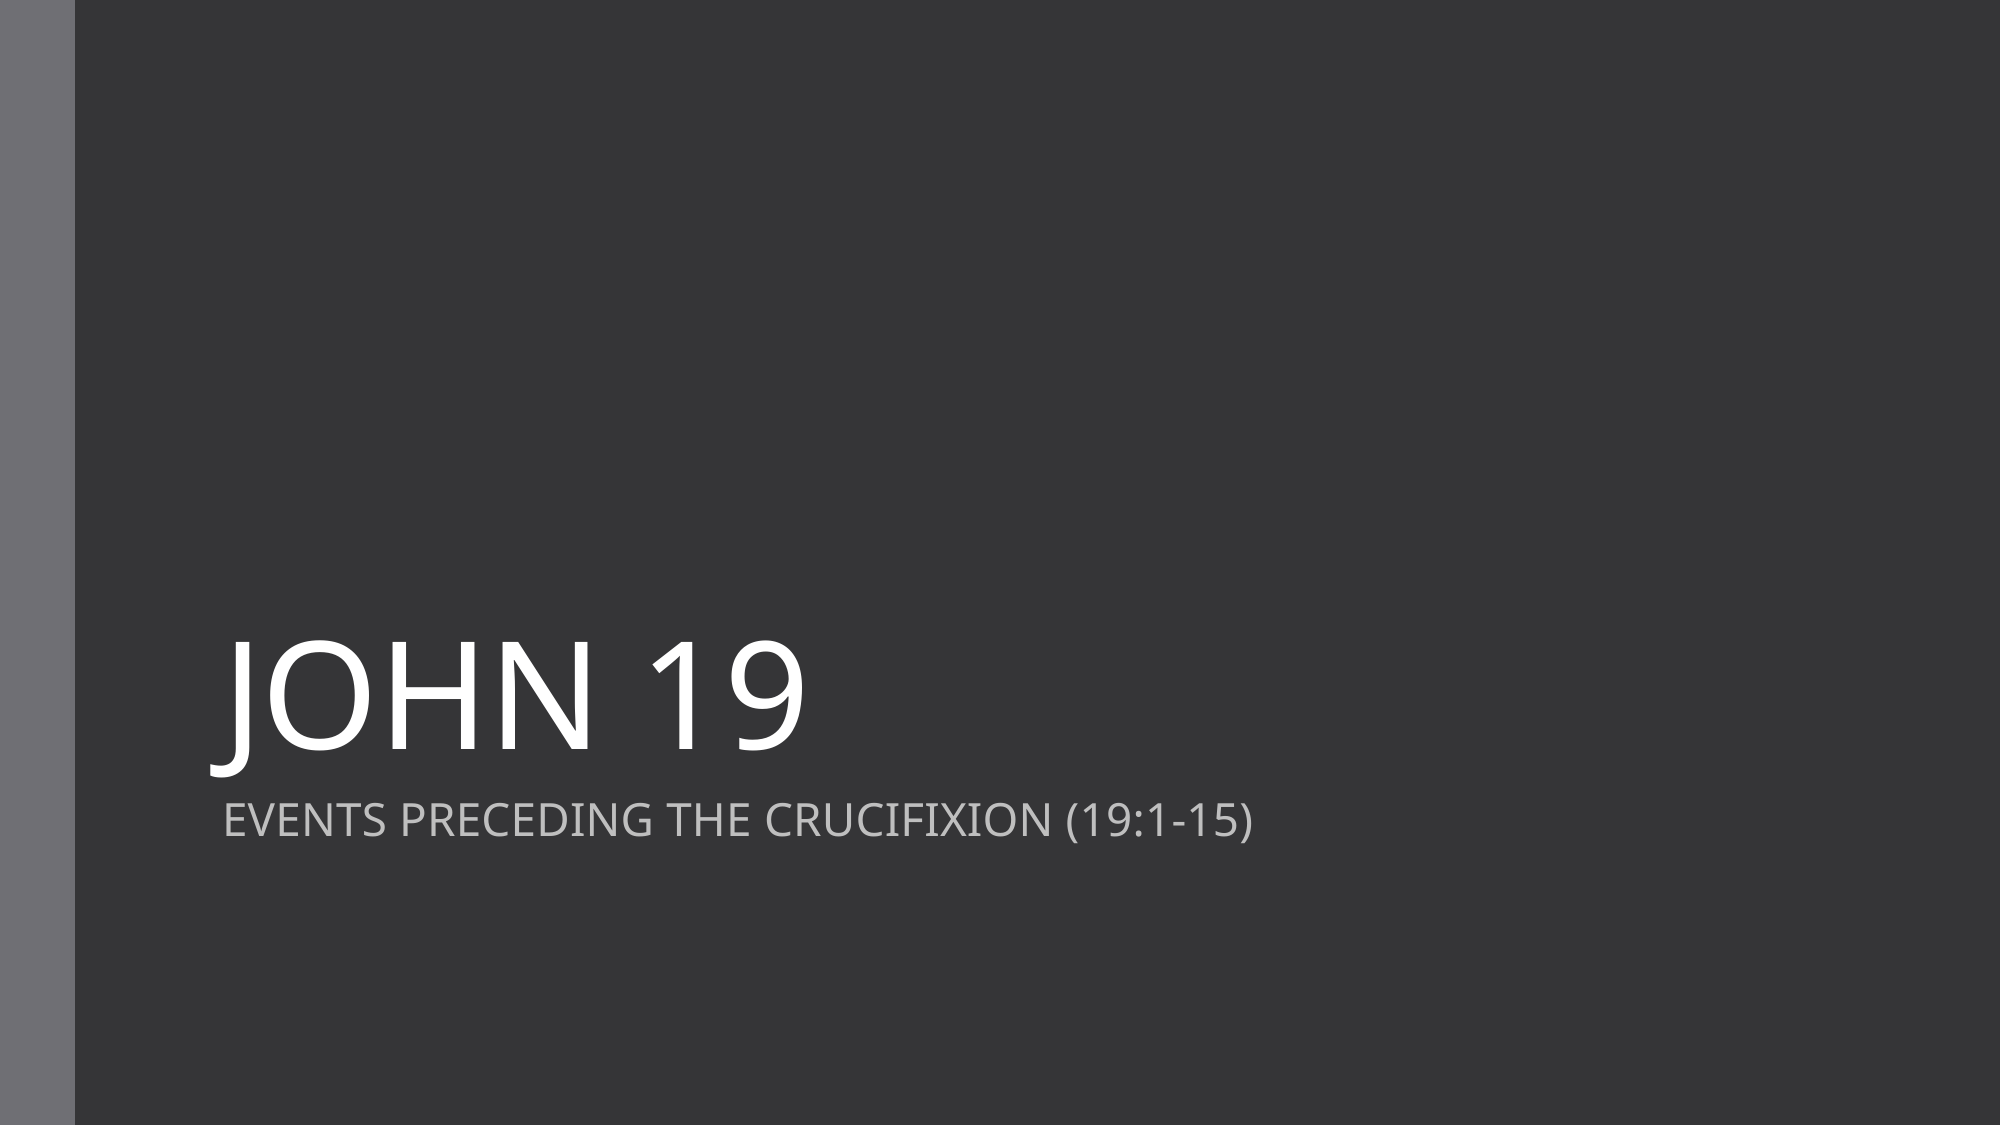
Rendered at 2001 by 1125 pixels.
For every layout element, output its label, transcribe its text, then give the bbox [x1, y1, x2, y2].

title JOHN 19 [206, 124, 1752, 787]
subtitle EVENTS PRECEDING THE CRUCIFIXION (19:1-15) [206, 787, 1752, 1066]
